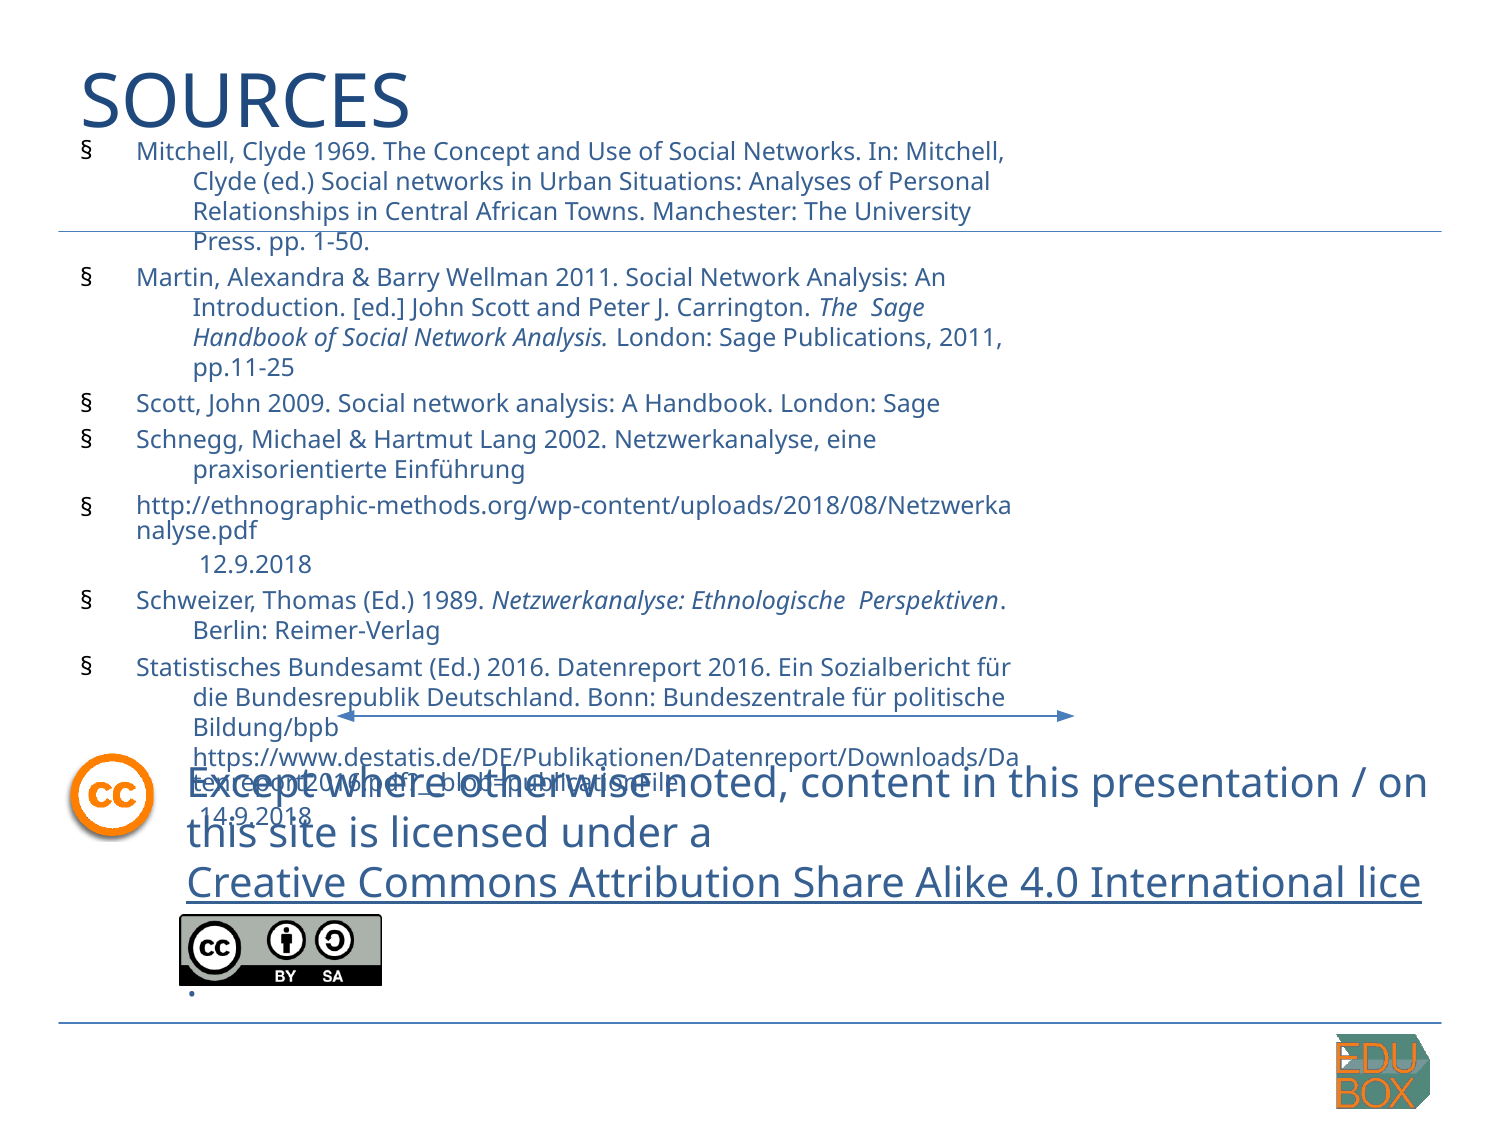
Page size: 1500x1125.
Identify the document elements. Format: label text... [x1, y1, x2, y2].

list Mitchell, Clyde 1969. The Concept and Use of Social Networks. In: Mitchell, Clyde (ed.) Social networks in Urban Situations: Analyses of Personal Relationships in Central African Towns. Manchester: The University Press. pp. 1-50. Martin, Alexandra & Barry Wellman 2011. Social Network Analysis: An Introduction. [ed.] John Scott and Peter J. Carrington. The Sage Handbook of Social Network Analysis. London: Sage Publications, 2011, pp.11-25 Scott, John 2009. Social network analysis: A Handbook. London: Sage Schnegg, Michael & Hartmut Lang 2002. Netzwerkanalyse, eine praxisorientierte Einführung http://ethnographic-methods.org/wp-content/uploads/2018/08/Netzwerkanalyse.pdf 12.9.2018 Schweizer, Thomas (Ed.) 1989. Netzwerkanalyse: Ethnologische Perspektiven. Berlin: Reimer-Verlag Statistisches Bundesamt (Ed.) 2016. Datenreport 2016. Ein Sozialbericht für die Bundesrepublik Deutschland. Bonn: Bundeszentrale für politische Bildung/bpb https://www.destatis.de/DE/Publikationen/Datenreport/Downloads/Datenreport2016.pdf?__blob=publicationFile 14.9.2018 [53, 243, 1426, 617]
title SOURCES [64, 42, 1040, 153]
picture [64, 747, 160, 842]
picture [1328, 1028, 1437, 1114]
picture [179, 914, 382, 986]
text_box Except where otherwise noted, content in this presentation / on this site is licensed under a Creative Commons Attribution Share Alike 4.0 International license. [171, 748, 1447, 906]
